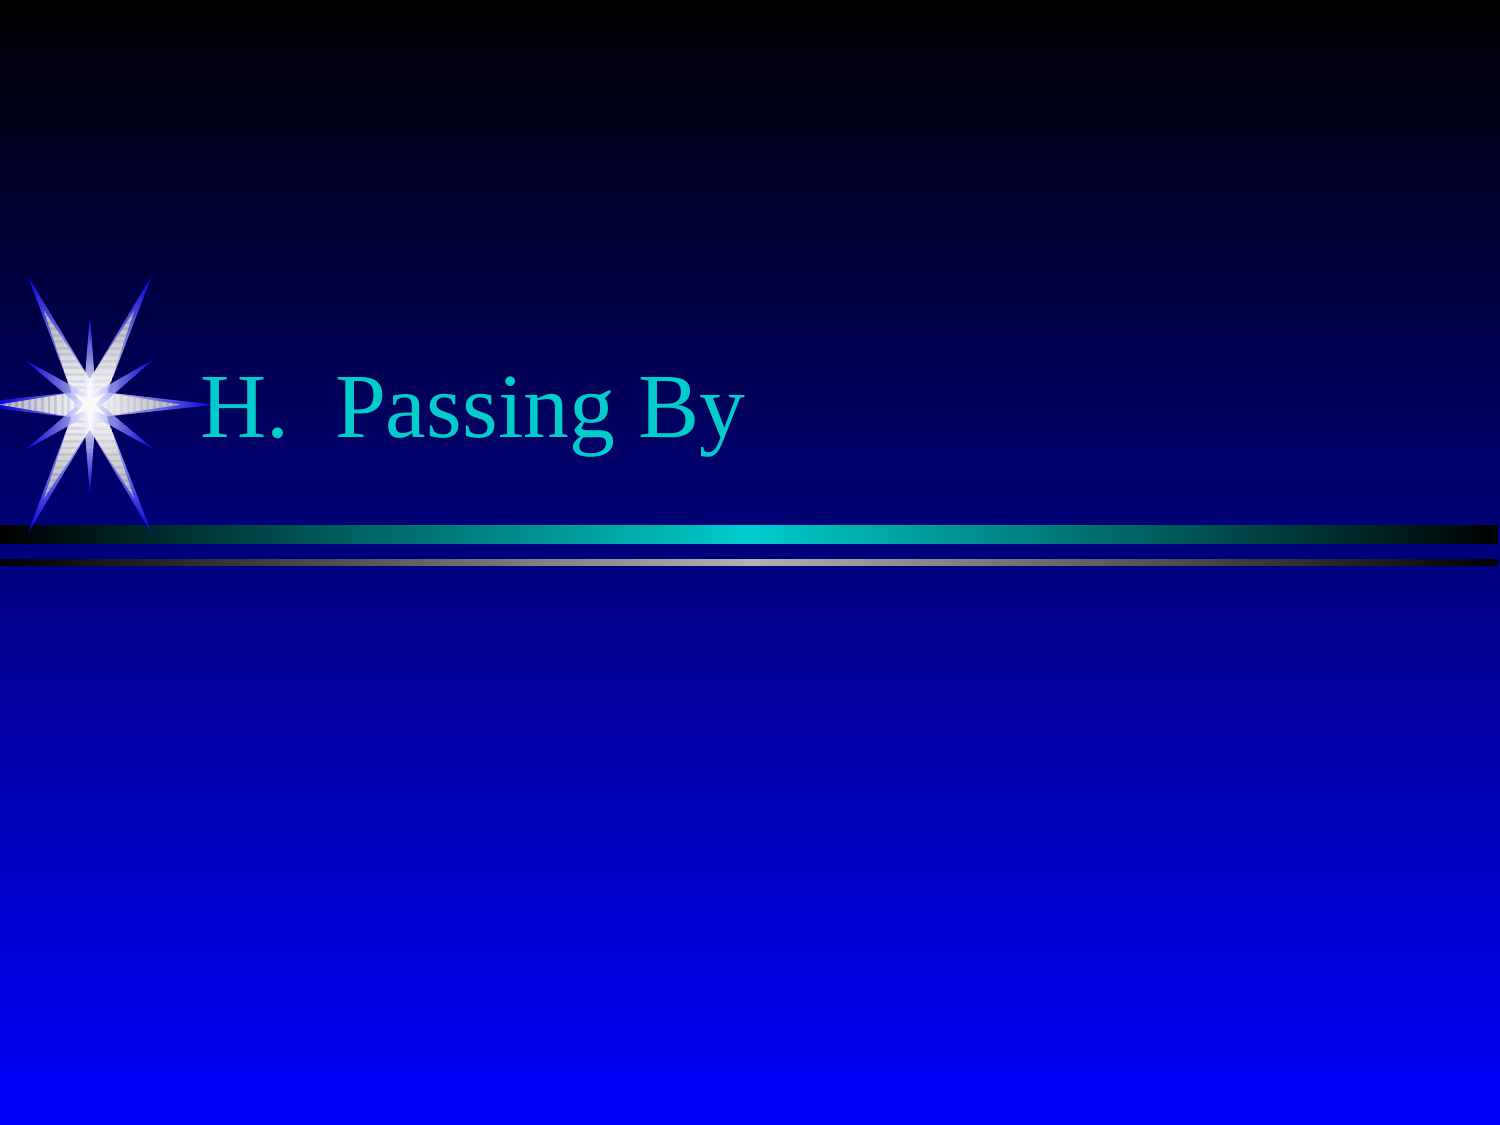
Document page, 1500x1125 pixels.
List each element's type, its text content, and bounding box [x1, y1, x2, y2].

title H. Passing By [200, 312, 1476, 501]
